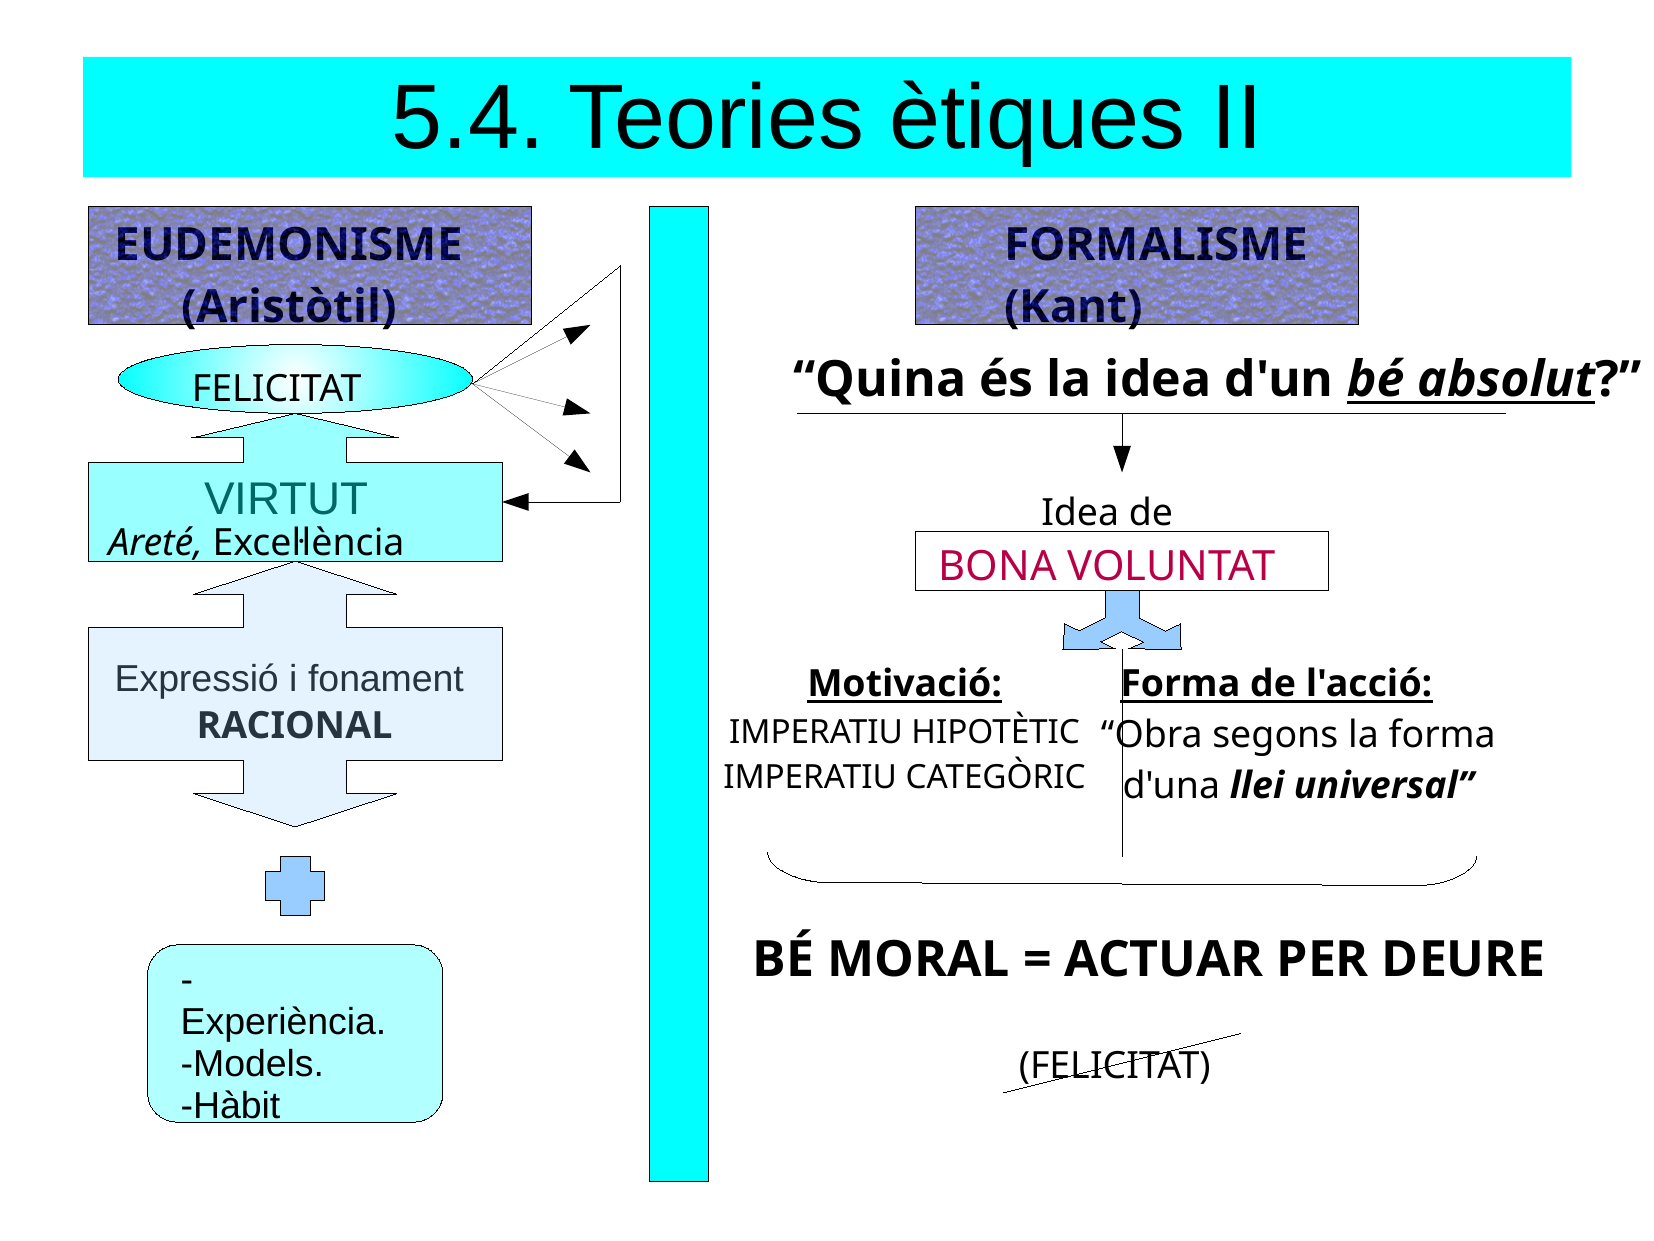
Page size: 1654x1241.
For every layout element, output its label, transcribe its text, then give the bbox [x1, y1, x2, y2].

text_box [118, 344, 418, 405]
text_box [265, 856, 325, 916]
text_box VIRTUT [189, 574, 252, 583]
text_box [649, 206, 709, 1182]
text_box Idea de BONA VOLUNTAT [923, 477, 1329, 531]
text_box Motivació: IMPERATIU HIPOTÈTIC IMPERATIU CATEGÒRIC [709, 649, 1037, 779]
text_box Idea de BONA VOLUNTAT [923, 532, 1328, 590]
text_box [147, 944, 443, 1123]
title 5.4. Teories ètiques II [83, 56, 1572, 178]
text_box [88, 561, 503, 827]
text_box [88, 413, 503, 562]
text_box Areté, Excel·lència [93, 508, 464, 574]
text_box -Experiència. -Models. -Hàbit [165, 909, 414, 1093]
text_box “Quina és la idea d'un bé absolut?” [778, 336, 1654, 421]
text_box [1062, 590, 1182, 650]
text_box (FELICITAT) [1003, 1031, 1282, 1087]
text_box [425, 355, 473, 403]
text_box [200, 1093, 214, 1103]
text_box [915, 206, 1359, 325]
text_box BÉ MORAL = ACTUAR PER DEURE [738, 915, 1578, 987]
text_box FELICITAT [177, 354, 425, 420]
text_box [88, 206, 532, 325]
text_box Forma de l'acció: “Obra segons la forma d'una llei universal” [1037, 649, 1122, 790]
text_box [246, 1100, 256, 1116]
text_box VIRTUT [338, 574, 392, 583]
text_box Forma de l'acció: “Obra segons la forma d'una llei universal” [1123, 649, 1654, 790]
